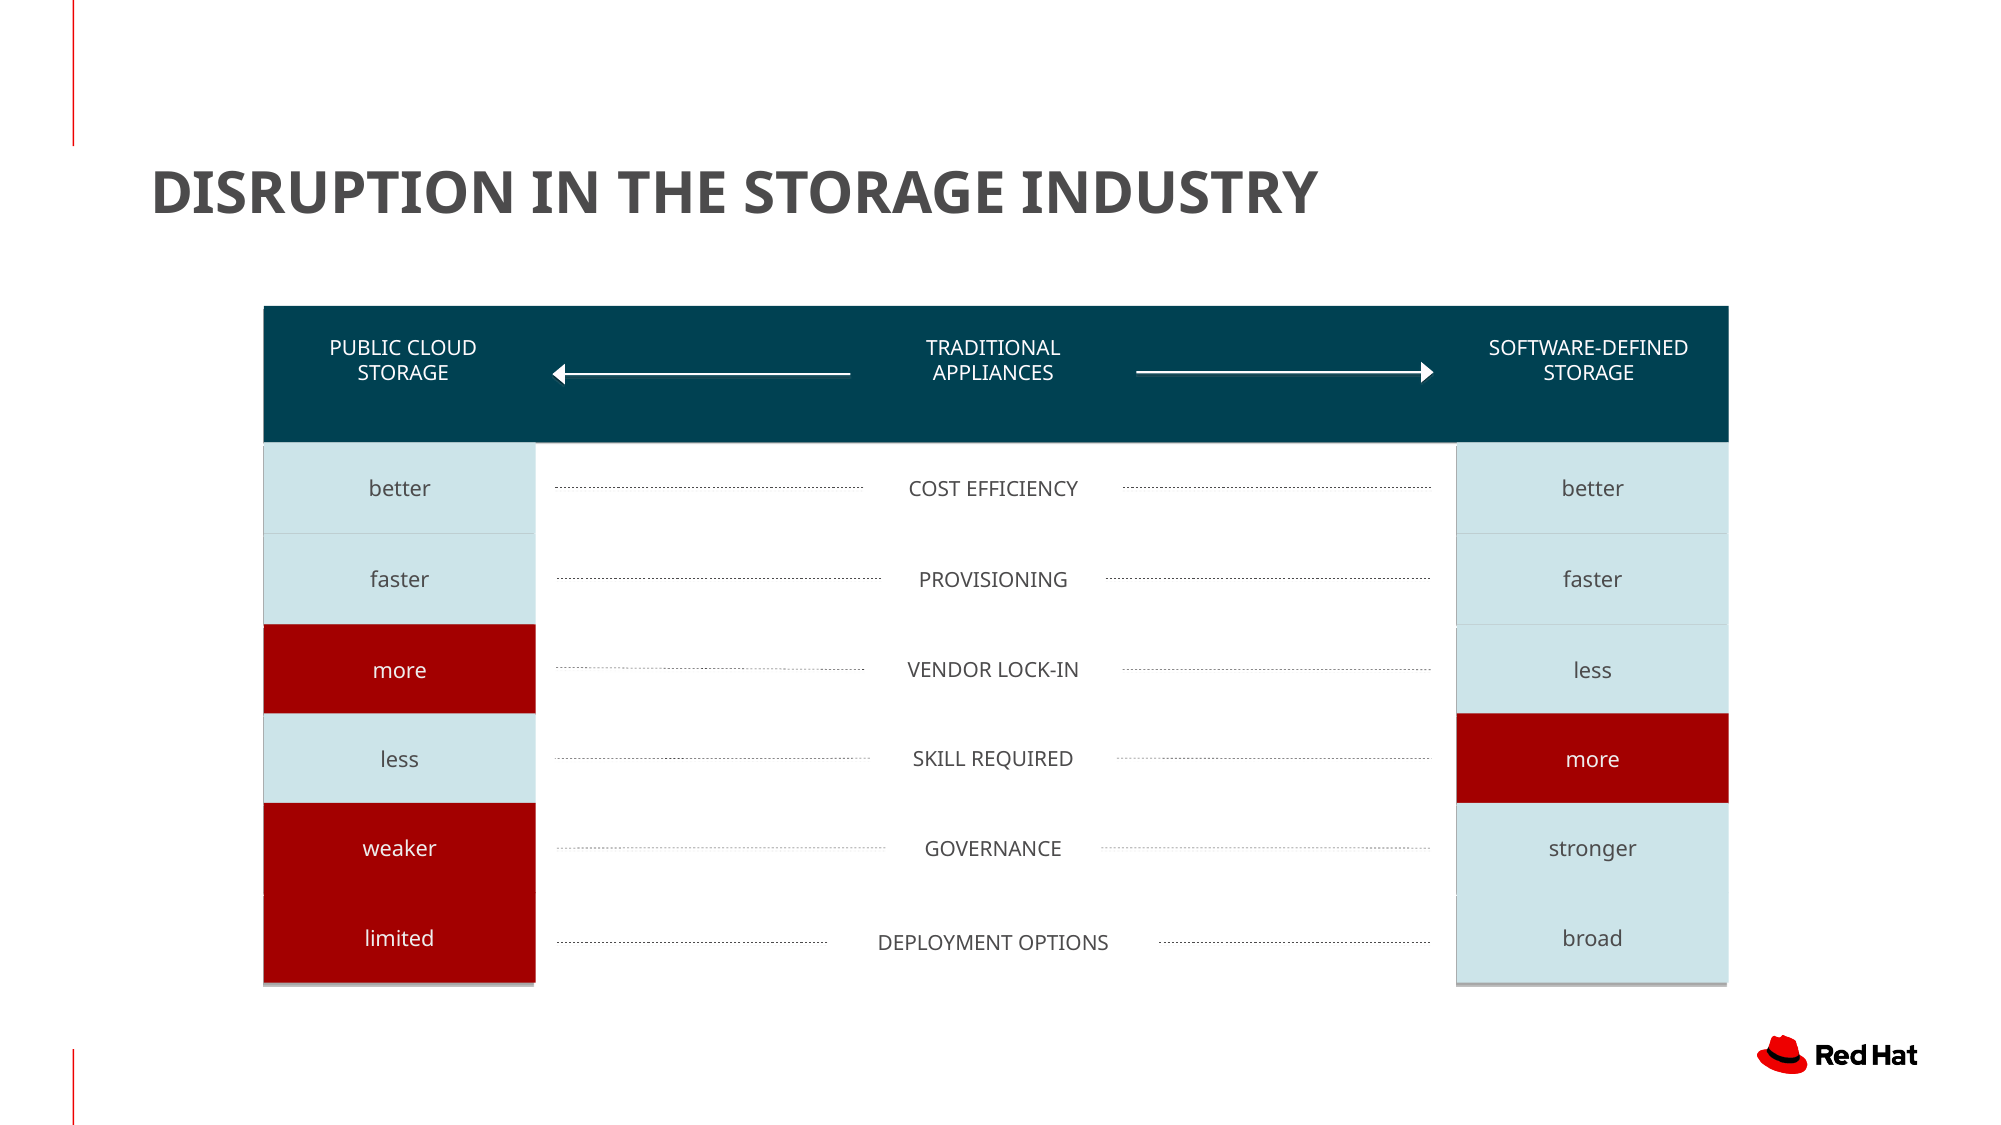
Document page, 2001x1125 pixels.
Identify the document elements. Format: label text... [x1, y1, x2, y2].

text_box broad [1456, 892, 1729, 983]
text_box TRADITIONAL APPLIANCES [911, 327, 1076, 393]
text_box more [263, 624, 536, 713]
text_box [263, 305, 1729, 443]
text_box weaker [263, 802, 536, 892]
text_box faster [263, 533, 536, 624]
text_box SOFTWARE-DEFINED STORAGE [1441, 327, 1737, 393]
text_box better [263, 442, 536, 533]
text_box limited [263, 892, 536, 983]
title DISRUPTION IN THE STORAGE INDUSTRY [150, 0, 1851, 225]
text_box more [1456, 713, 1729, 802]
text_box COST EFFICIENCY [893, 467, 1093, 508]
text_box PUBLIC CLOUD STORAGE [278, 327, 529, 393]
text_box faster [1456, 533, 1729, 624]
text_box better [1456, 442, 1729, 533]
text_box SKILL REQUIRED [897, 738, 1089, 779]
text_box DEPLOYMENT OPTIONS [863, 922, 1124, 963]
text_box GOVERNANCE [909, 827, 1077, 868]
text_box PROVISIONING [904, 558, 1083, 599]
text_box VENDOR LOCK-IN [892, 649, 1094, 690]
text_box stronger [1456, 802, 1729, 892]
text_box less [1456, 624, 1729, 713]
text_box less [263, 713, 536, 802]
picture [1757, 1035, 1918, 1074]
